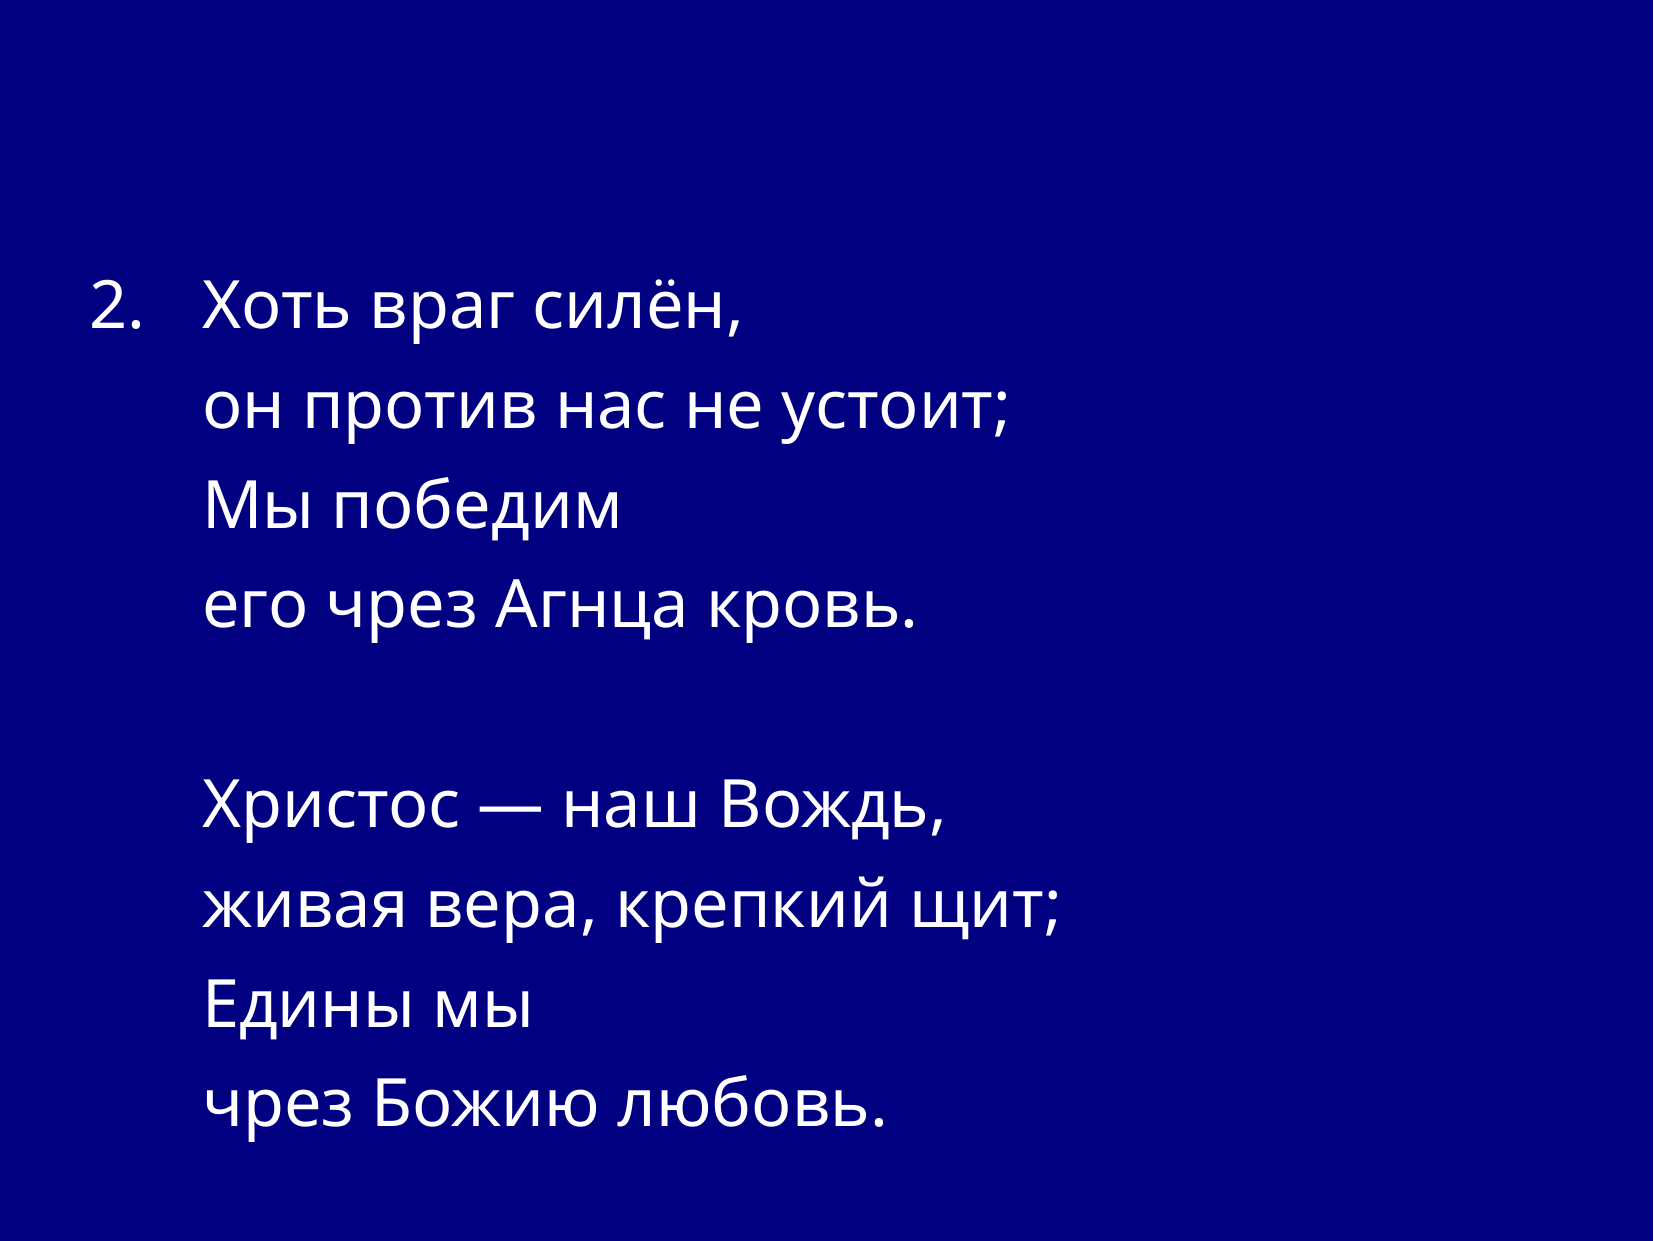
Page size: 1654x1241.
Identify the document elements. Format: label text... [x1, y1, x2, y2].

text_box 2. Хоть враг силён, он против нас не устоит; Мы победим его чрез Агнца кровь. Христос ― наш Вождь, живая вера, крепкий щит; Едины мы чрез Божию любовь. [75, 150, 1576, 1163]
